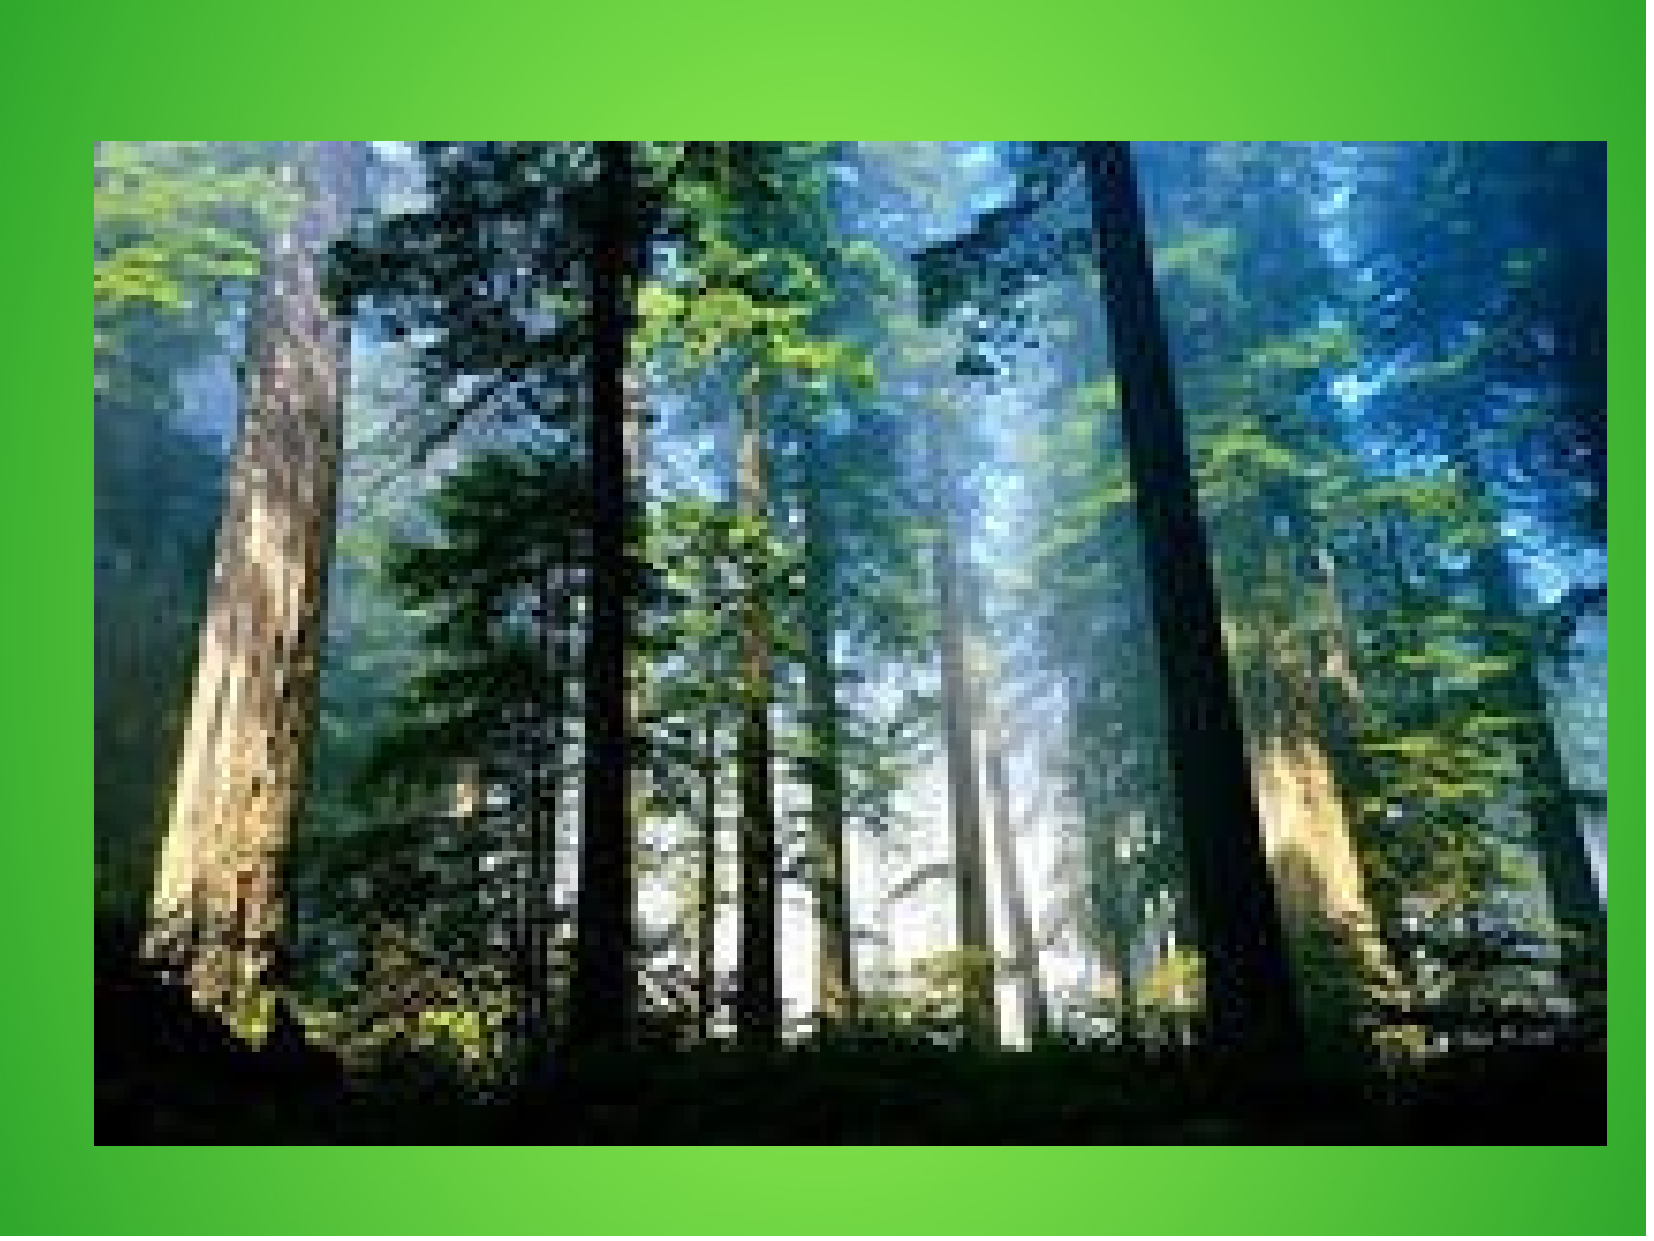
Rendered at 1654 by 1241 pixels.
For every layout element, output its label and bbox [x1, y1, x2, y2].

picture [1471, 155, 1477, 166]
picture [94, 141, 1607, 1146]
